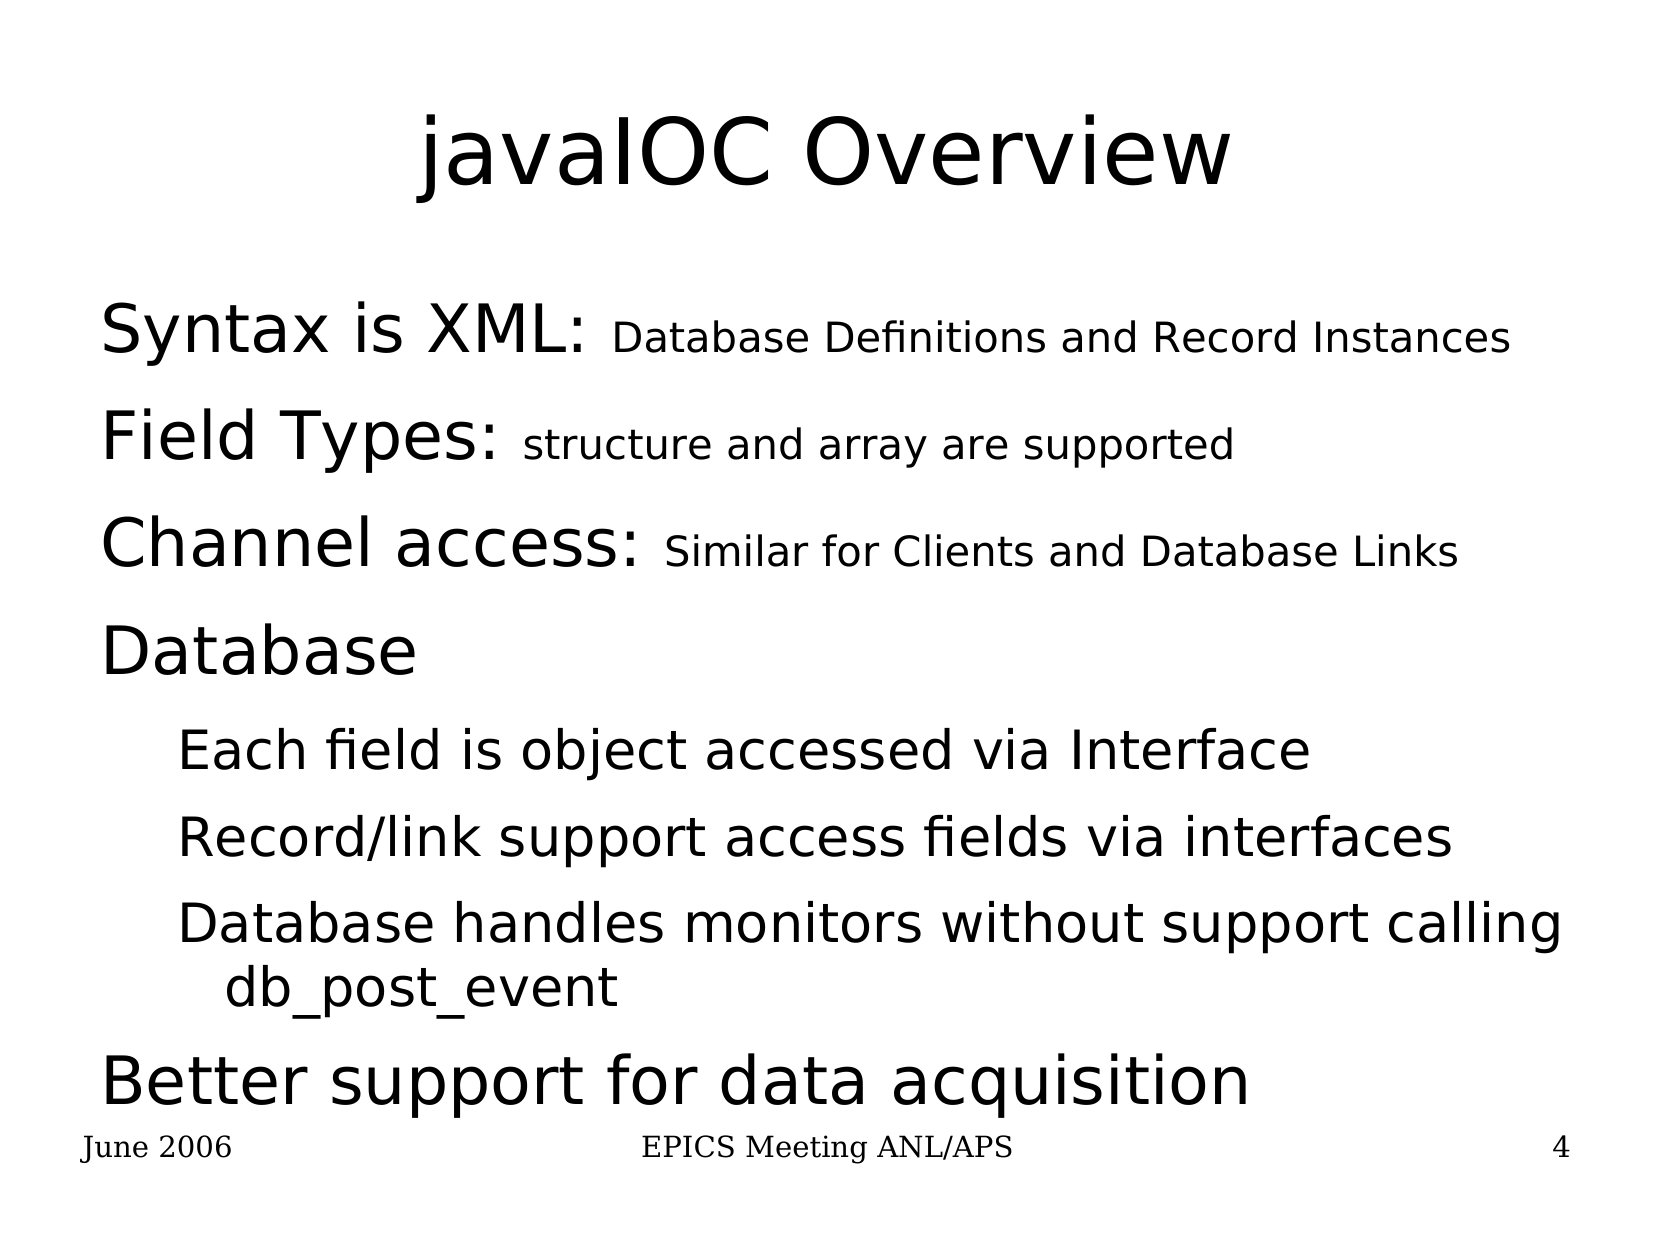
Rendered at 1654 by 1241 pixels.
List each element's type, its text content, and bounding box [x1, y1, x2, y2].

list Syntax is XML: Database Definitions and Record Instances Field Types: structure and array are supported Channel access: Similar for Clients and Database Links Database Each field is object accessed via Interface Record/link support access fields via interfaces Database handles monitors without support calling db_post_event Better support for data acquisition [82, 290, 1571, 1121]
title javaIOC Overview [82, 49, 1571, 257]
